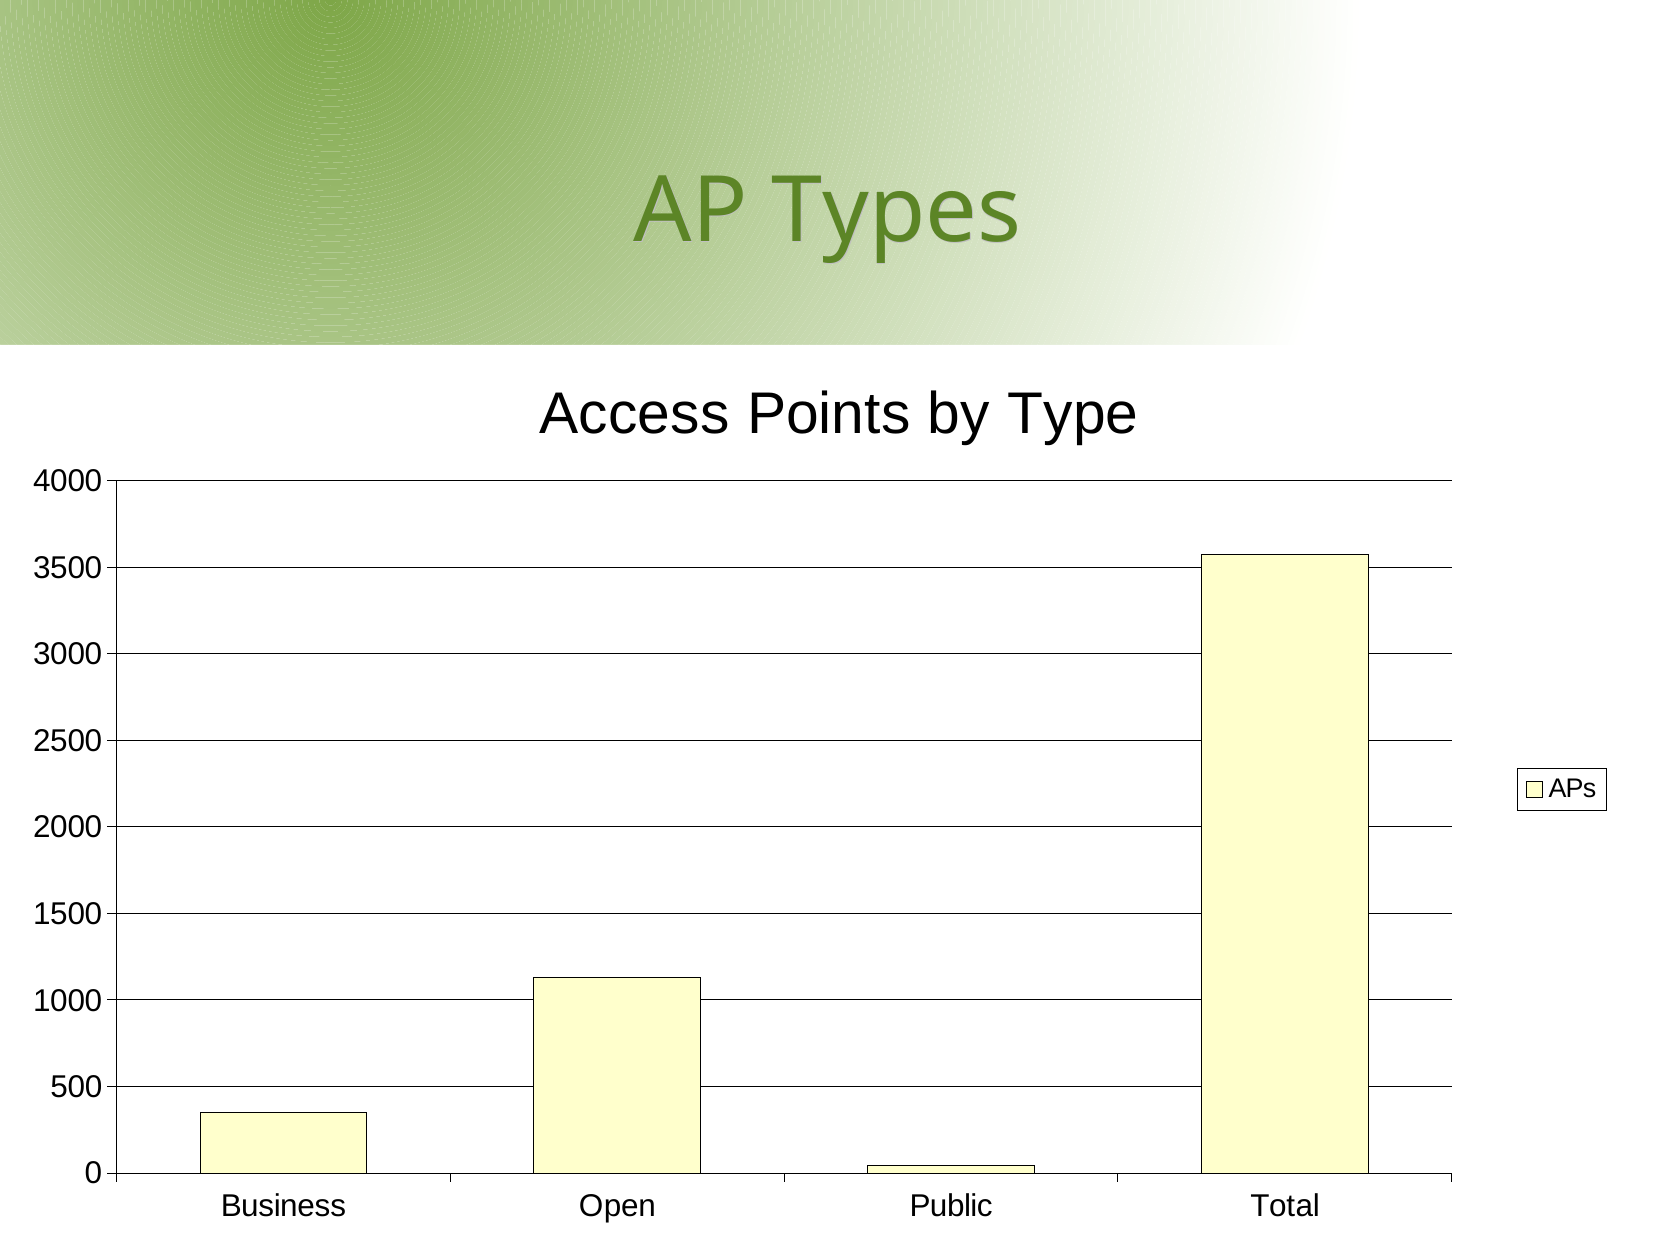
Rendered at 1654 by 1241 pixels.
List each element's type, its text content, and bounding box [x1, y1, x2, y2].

title AP Types [121, 102, 1534, 311]
chart [0, 344, 1654, 1241]
